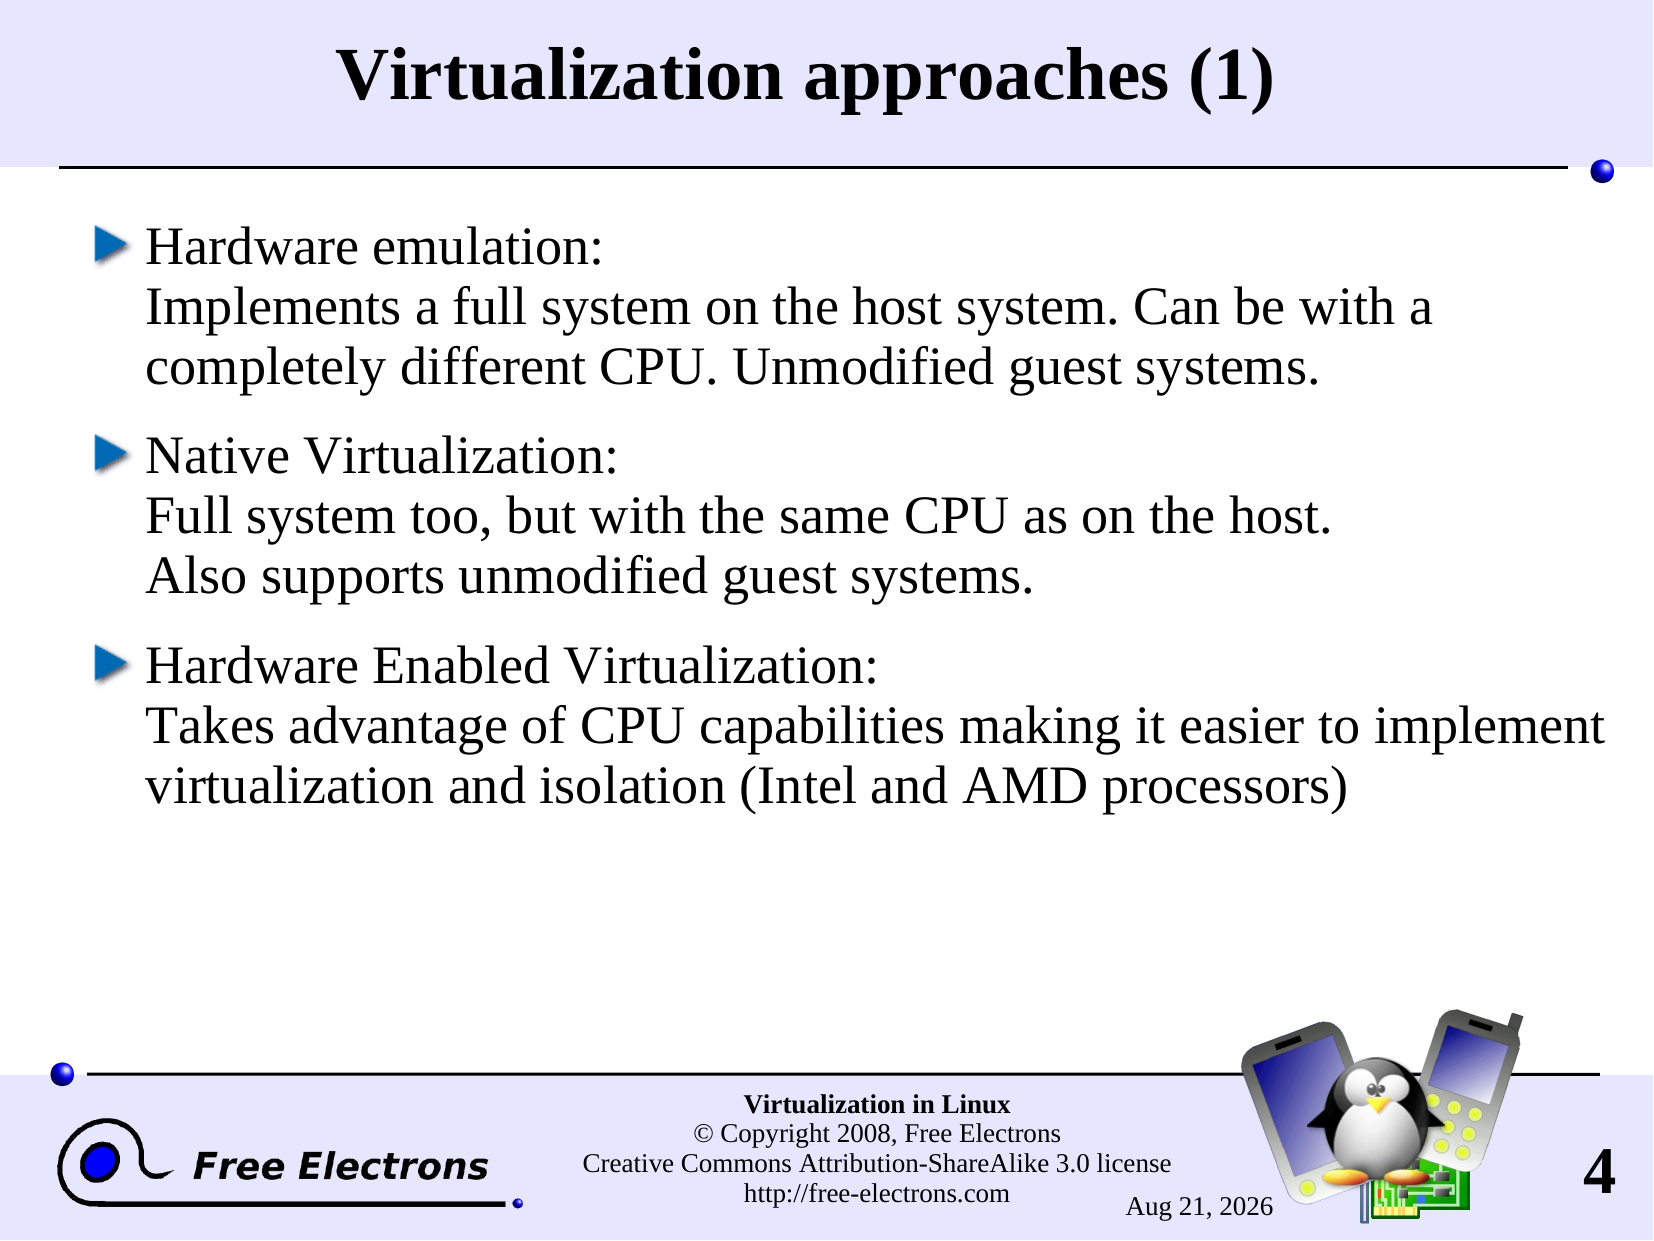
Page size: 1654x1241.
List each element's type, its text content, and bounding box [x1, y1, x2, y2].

picture [50, 1107, 527, 1216]
list Hardware emulation: Implements a full system on the host system. Can be with a completely different CPU. Unmodified guest systems. Native Virtualization: Full system too, but with the same CPU as on the host. Also supports unmodified guest systems. Hardware Enabled Virtualization: Takes advantage of CPU capabilities making it easier to implement virtualization and isolation (Intel and AMD processors) [75, 216, 1613, 1066]
picture [1231, 1066, 1521, 1241]
title Virtualization approaches (1) [60, 25, 1551, 124]
